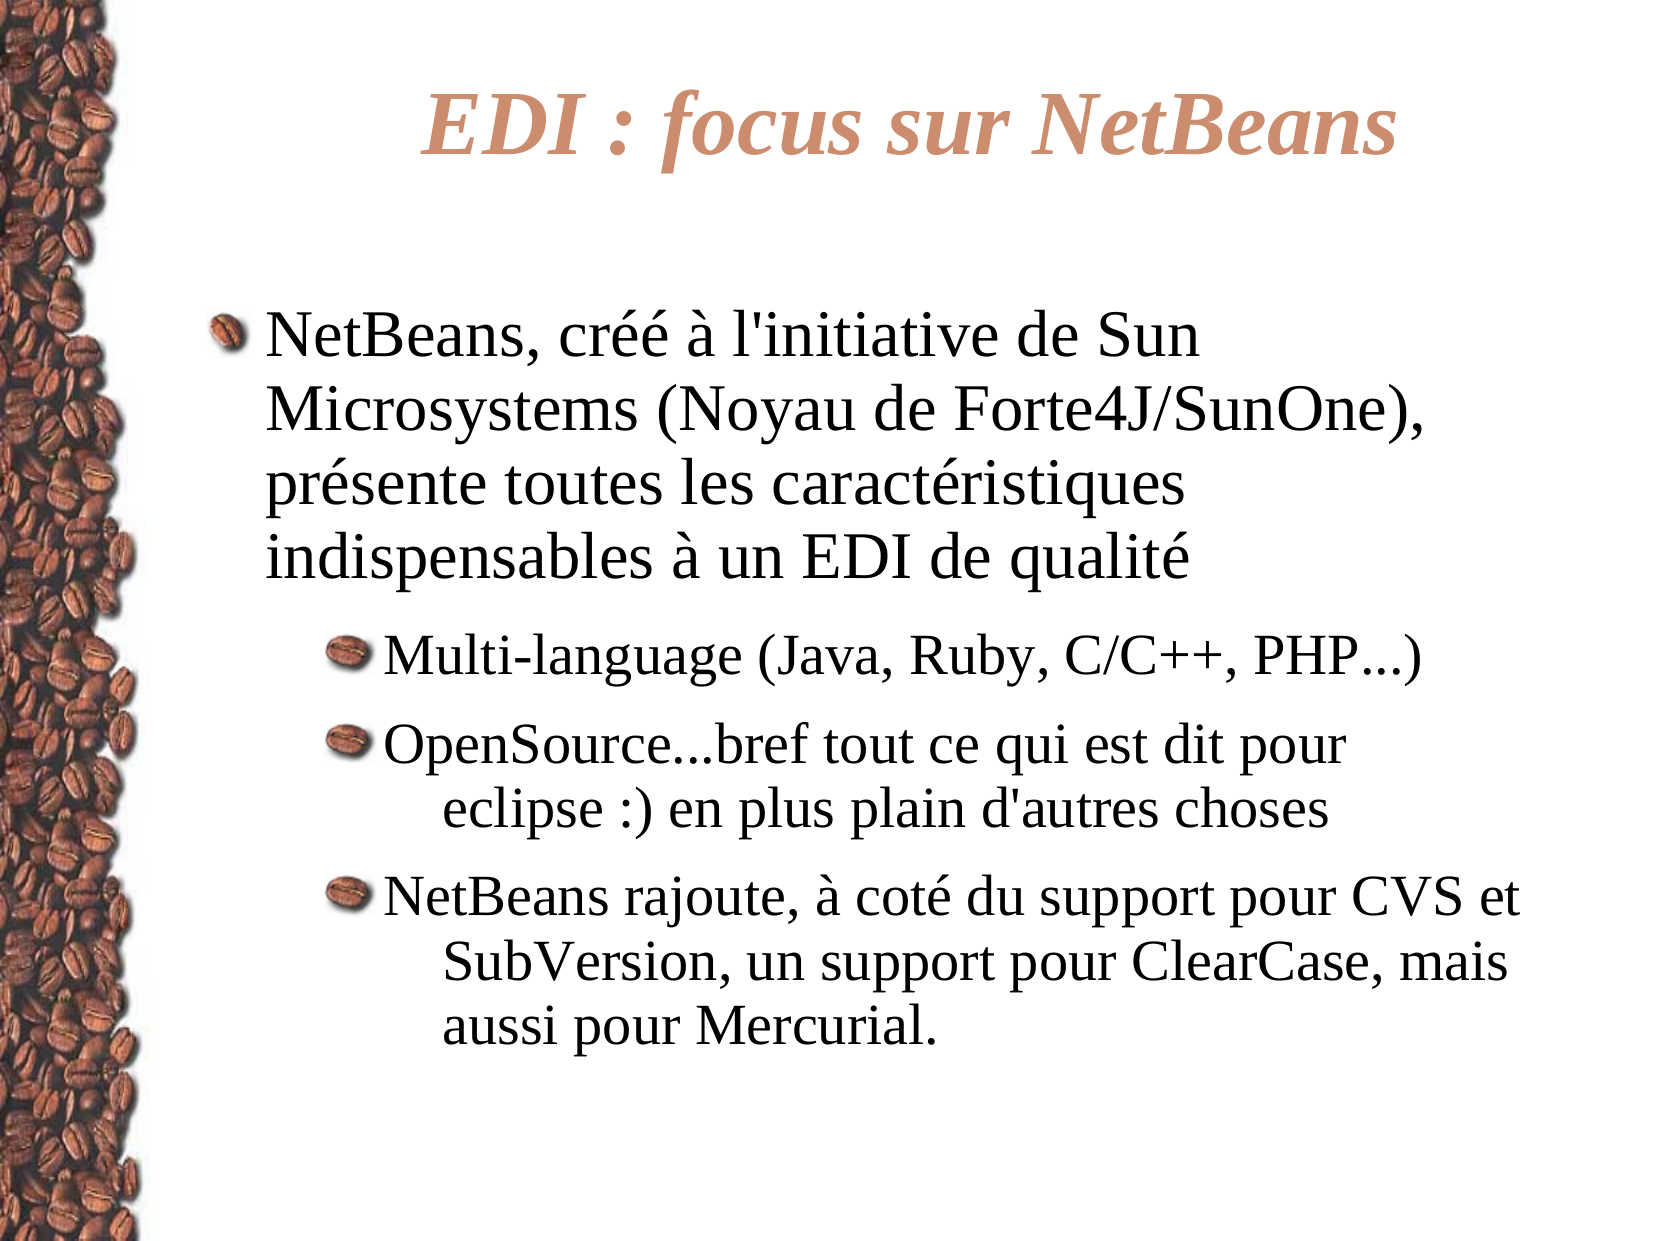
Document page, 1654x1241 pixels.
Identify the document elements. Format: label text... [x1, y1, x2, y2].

list NetBeans, créé à l'initiative de Sun Microsystems (Noyau de Forte4J/SunOne), présente toutes les caractéristiques indispensables à un EDI de qualité Multi-language (Java, Ruby, C/C++, PHP...) OpenSource...bref tout ce qui est dit pour eclipse :) en plus plain d'autres choses NetBeans rajoute, à coté du support pour CVS et SubVersion, un support pour ClearCase, mais aussi pour Mercurial. [206, 297, 1553, 1079]
title EDI : focus sur NetBeans [205, 35, 1618, 223]
picture [0, 0, 155, 1241]
